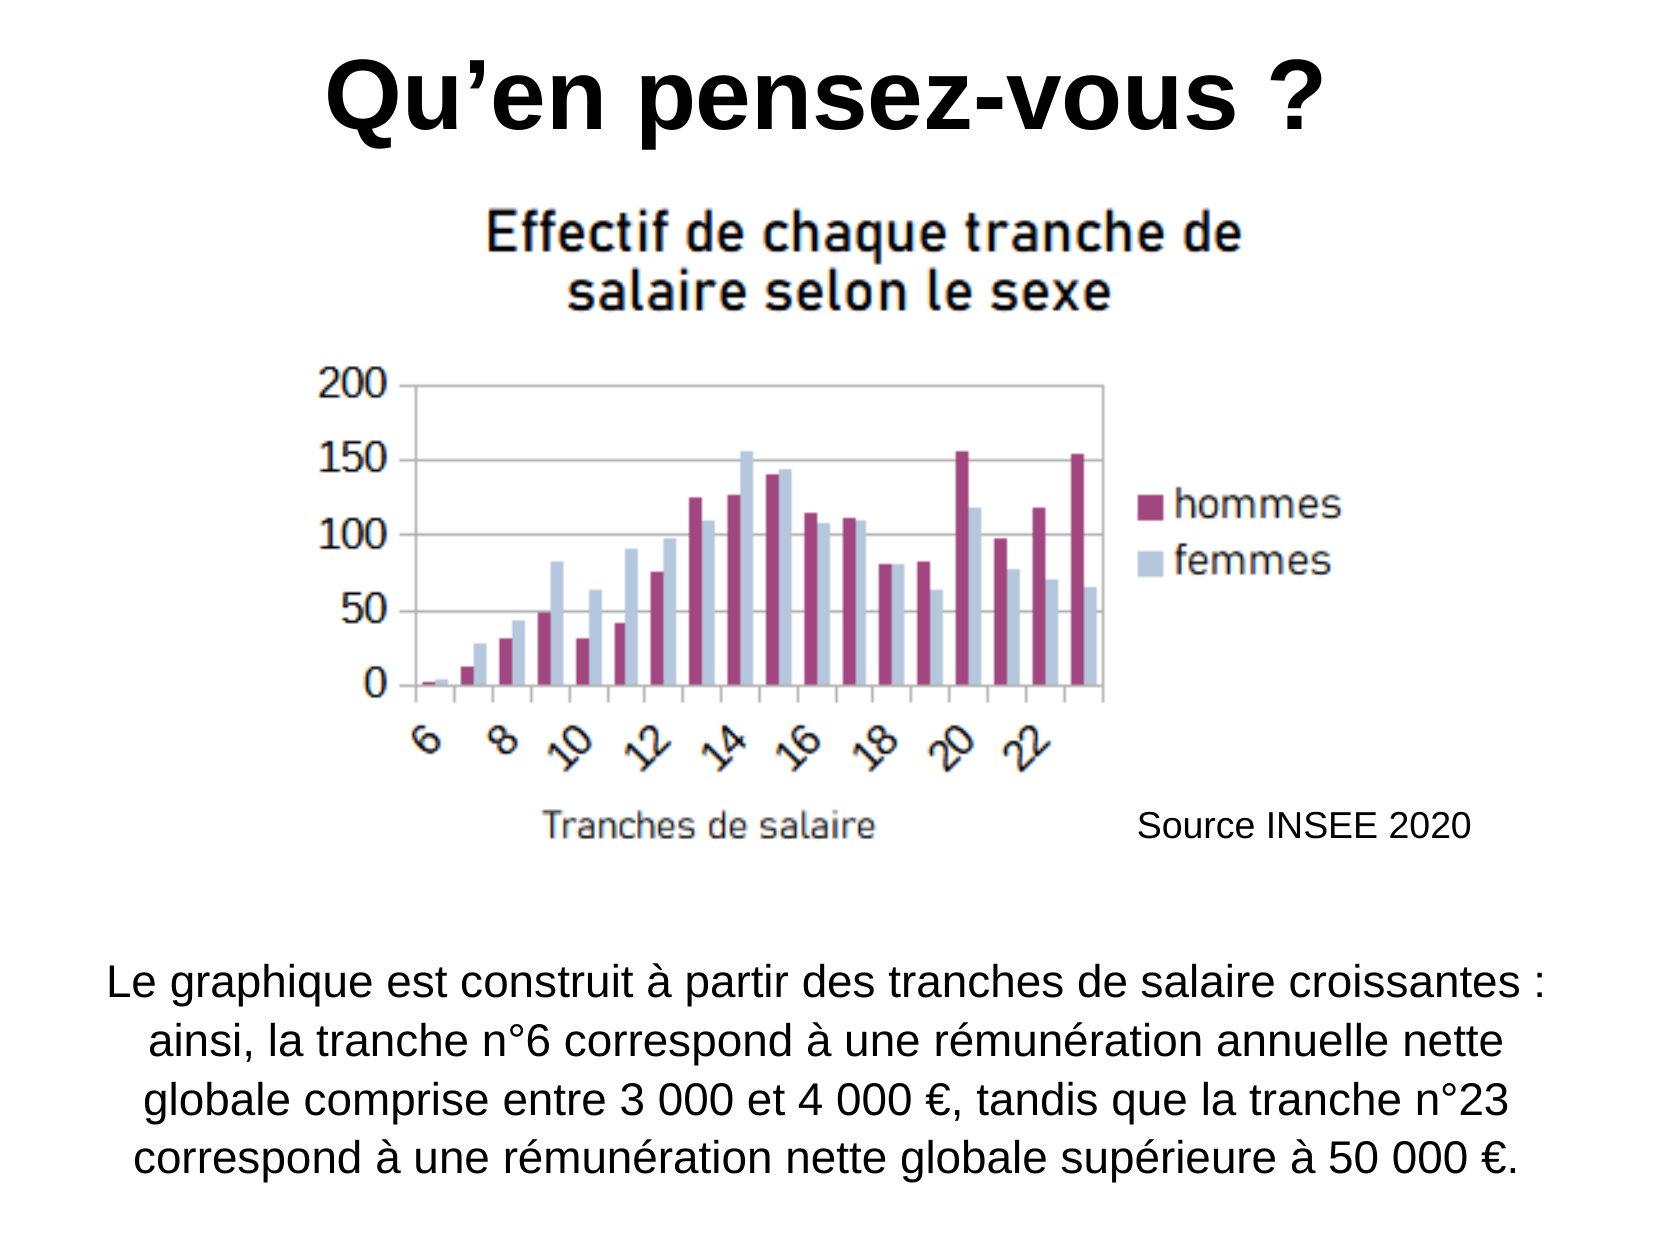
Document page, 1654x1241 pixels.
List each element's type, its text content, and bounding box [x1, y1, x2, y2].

title Qu’en pensez-vous ? [82, 13, 1571, 178]
picture [295, 183, 1359, 857]
subtitle Le graphique est construit à partir des tranches de salaire croissantes : ainsi, la tranche n°6 correspond à une rémunération annuelle nette globale comprise entre 3 000 et 4 000 €, tandis que la tranche n°23 correspond à une rémunération nette globale supérieure à 50 000 €. [82, 944, 1571, 1187]
text_box Source INSEE 2020 [1122, 797, 1506, 855]
